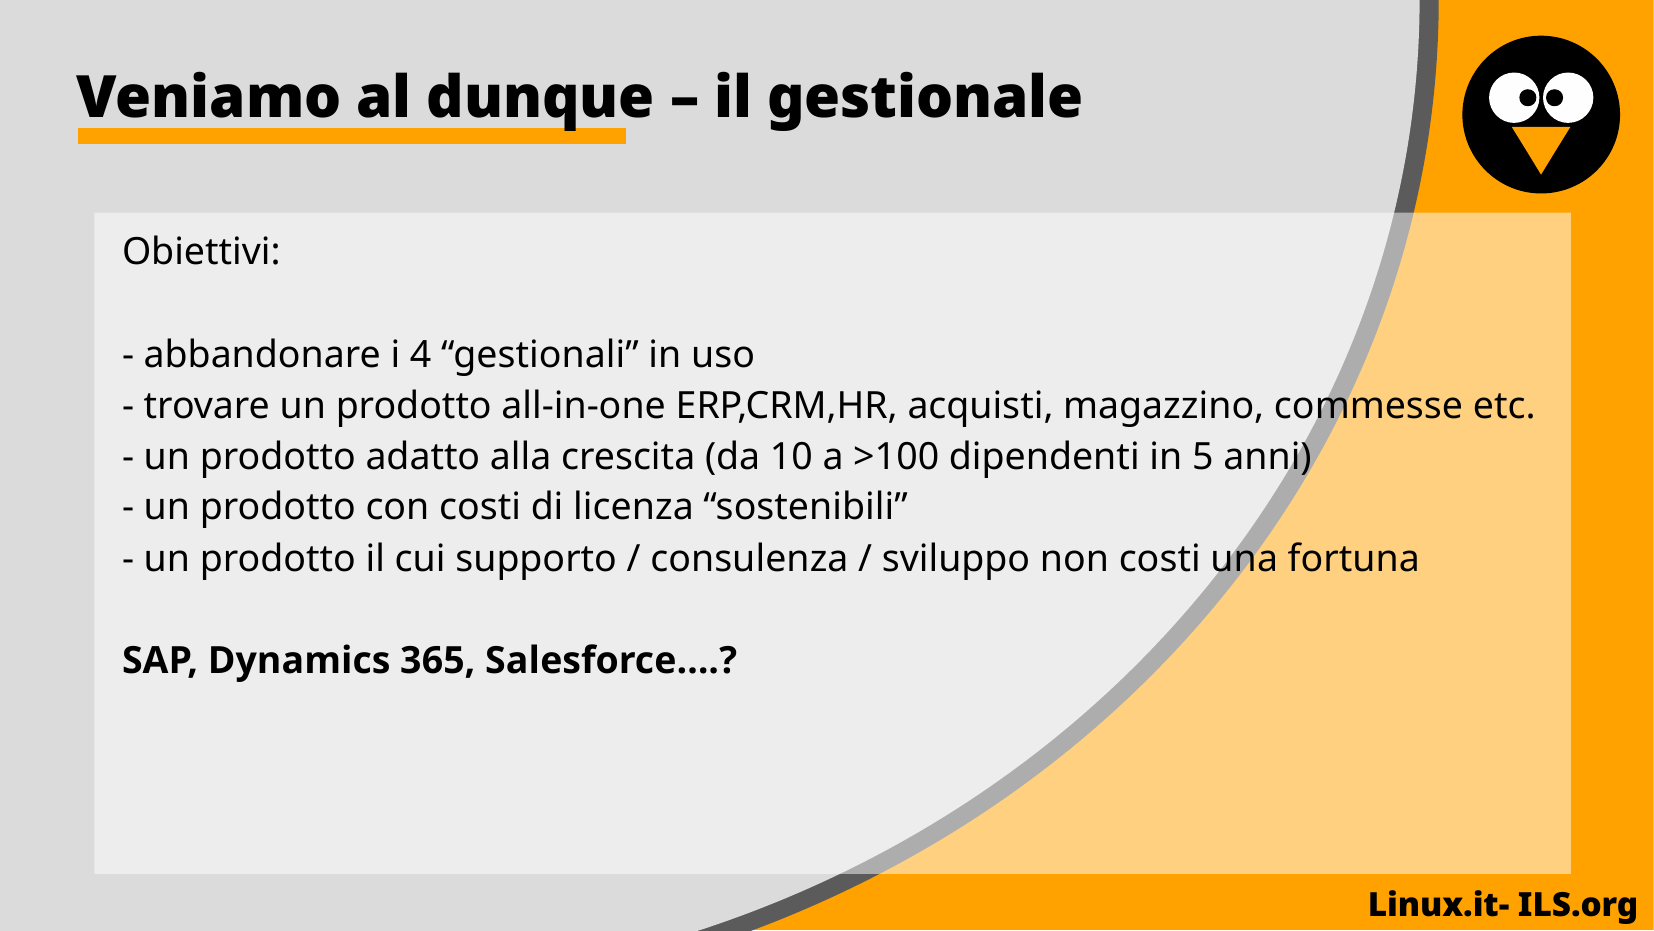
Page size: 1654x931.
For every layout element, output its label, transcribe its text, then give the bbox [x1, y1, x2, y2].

title Veniamo al dunque – il gestionale [76, 28, 1264, 161]
text_box Obiettivi: - abbandonare i 4 “gestionali” in uso - trovare un prodotto all-in-one ERP,CRM,HR, acquisti, magazzino, commesse etc. - un prodotto adatto alla crescita (da 10 a >100 dipendenti in 5 anni) - un prodotto con costi di licenza “sostenibili” - un prodotto il cui supporto / consulenza / sviluppo non costi una fortuna SAP, Dynamics 365, Salesforce….? [107, 217, 1540, 717]
text_box Linux.it- ILS.org [1346, 873, 1654, 927]
subtitle [94, 212, 1571, 874]
